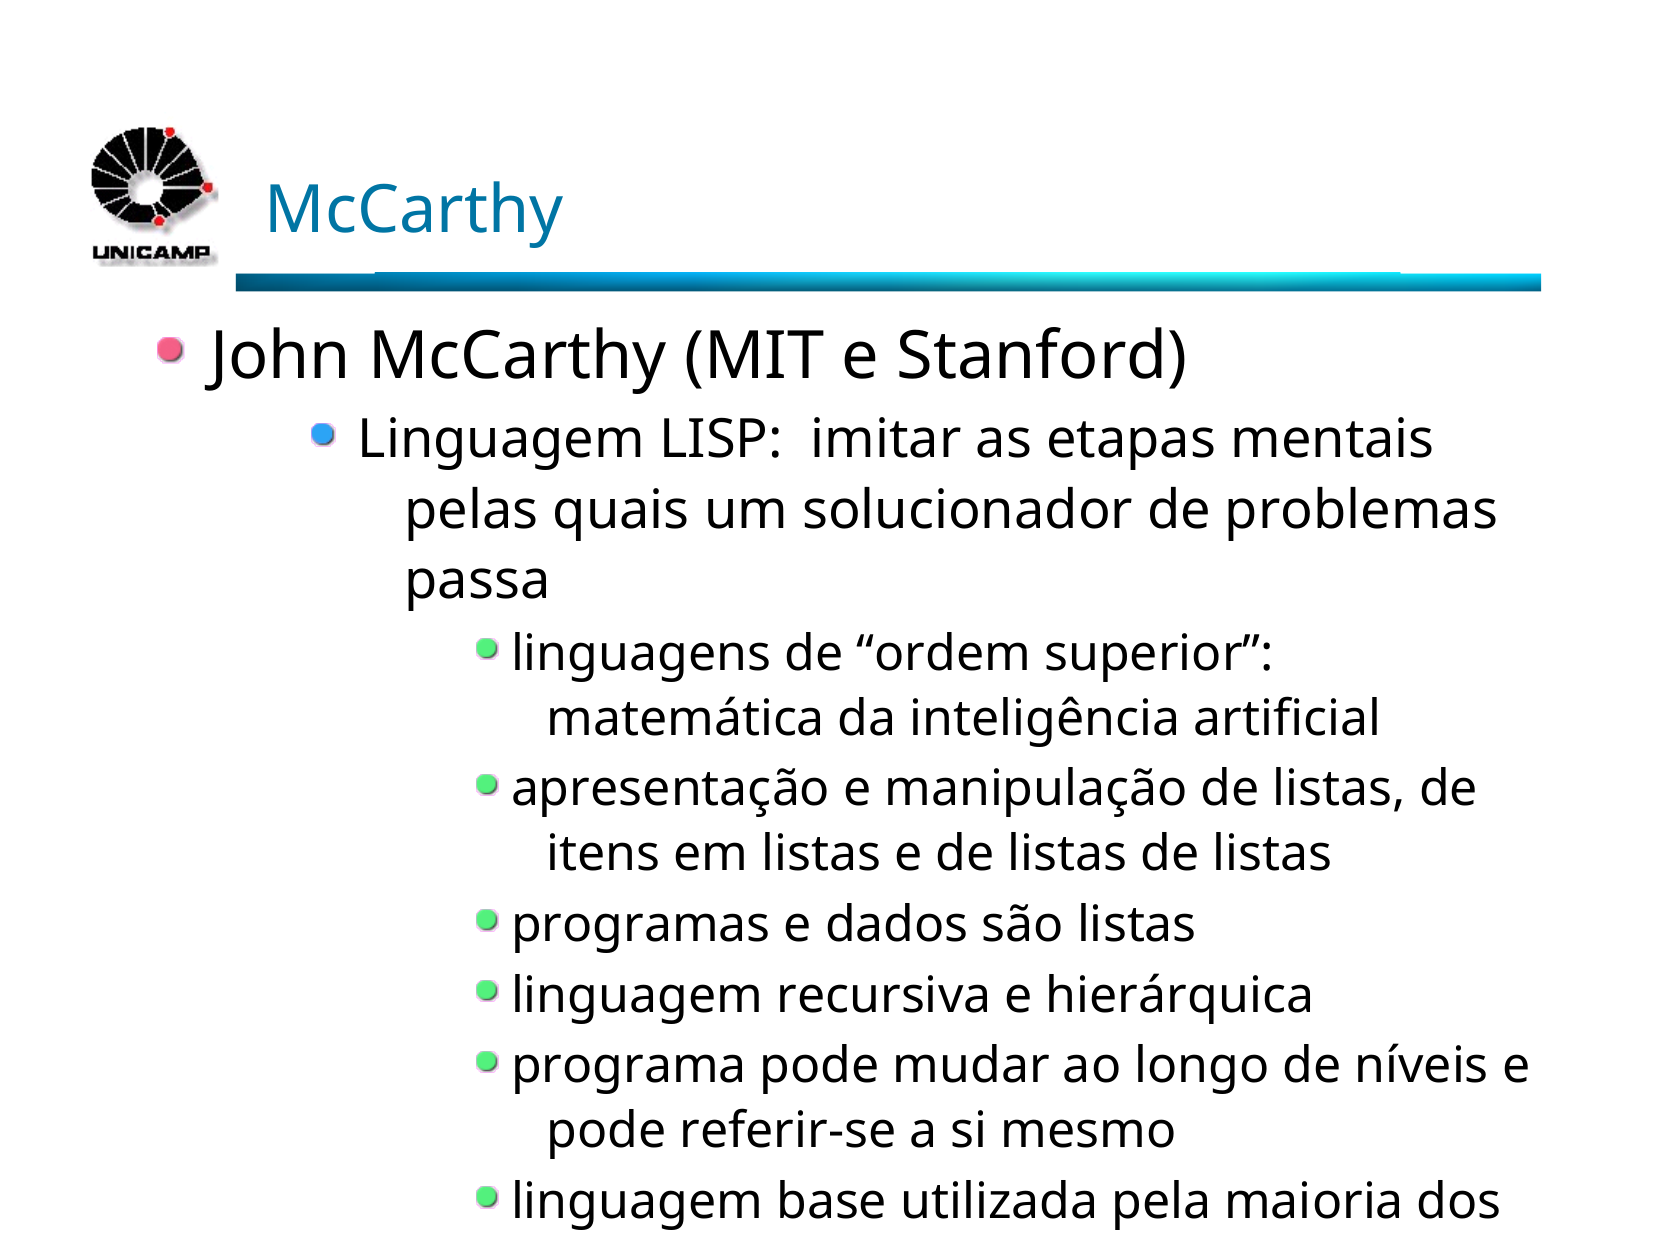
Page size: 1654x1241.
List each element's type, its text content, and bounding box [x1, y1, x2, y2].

picture [475, 1185, 500, 1210]
picture [125, 272, 1654, 295]
list John McCarthy (MIT e Stanford) Linguagem LISP: imitar as etapas mentais pelas quais um solucionador de problemas passa linguagens de “ordem superior”: matemática da inteligência artificial apresentação e manipulação de listas, de itens em listas e de listas de listas programas e dados são listas linguagem recursiva e hierárquica programa pode mudar ao longo de níveis e pode referir-se a si mesmo linguagem base utilizada pela maioria dos pesquisadores com orientação cognitivista [121, 309, 1534, 1182]
title McCarthy [264, 42, 1534, 250]
